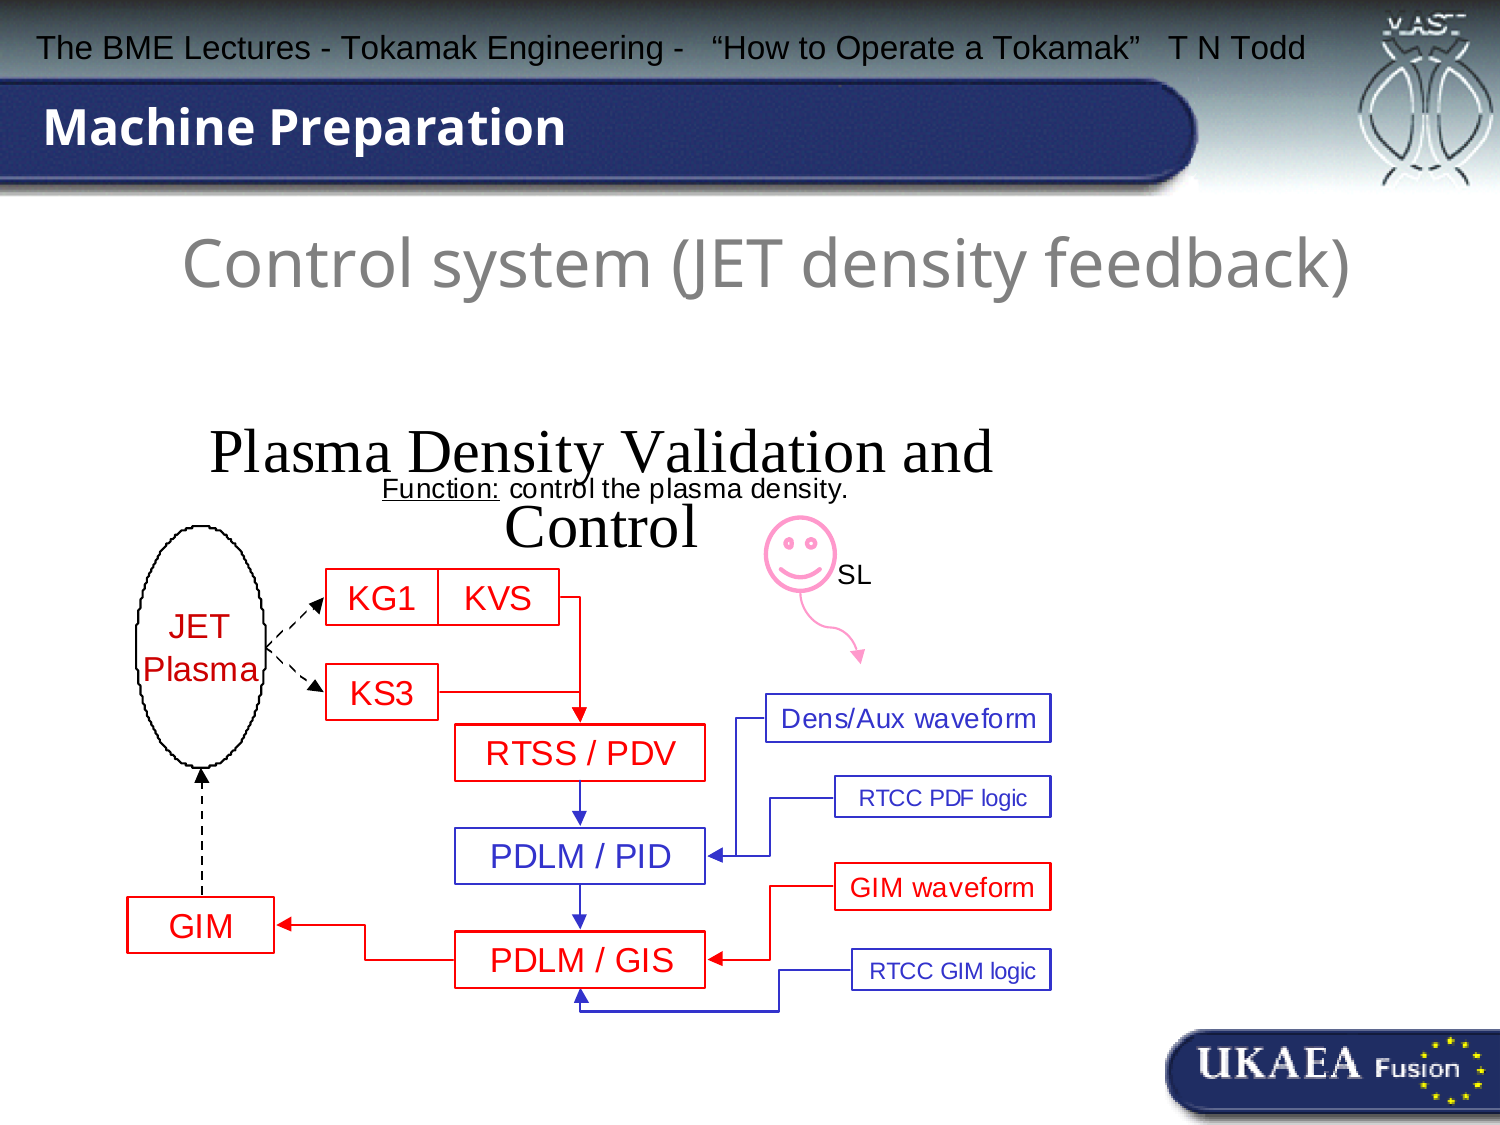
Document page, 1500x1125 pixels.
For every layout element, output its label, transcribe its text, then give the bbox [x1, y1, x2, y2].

text_box Control system (JET density feedback) [167, 212, 1367, 309]
picture [1165, 1029, 1500, 1125]
chart [84, 353, 1115, 1125]
text_box Machine Preparation [27, 88, 583, 164]
text_box The BME Lectures - Tokamak Engineering - “How to Operate a Tokamak” T N Todd [0, 18, 1323, 60]
picture [0, 0, 1500, 202]
